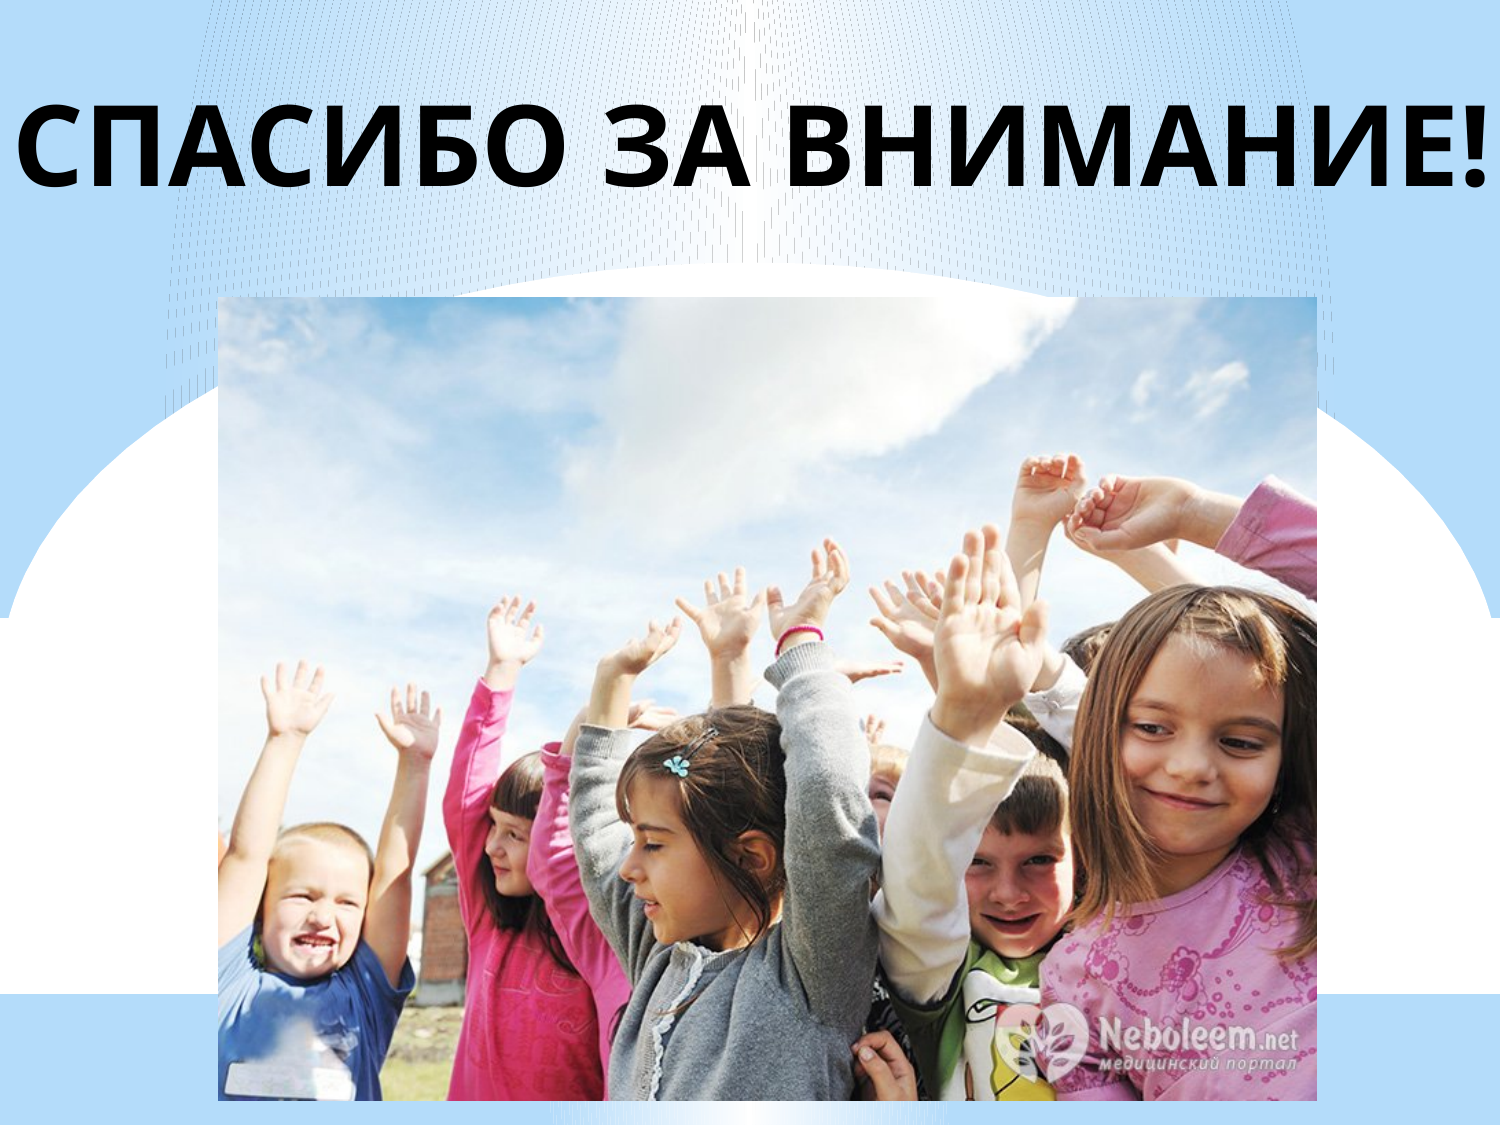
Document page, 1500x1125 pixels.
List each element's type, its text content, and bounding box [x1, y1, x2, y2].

text_box СПАСИБО ЗА ВНИМАНИЕ! [0, 66, 1500, 217]
picture [218, 297, 1317, 1102]
